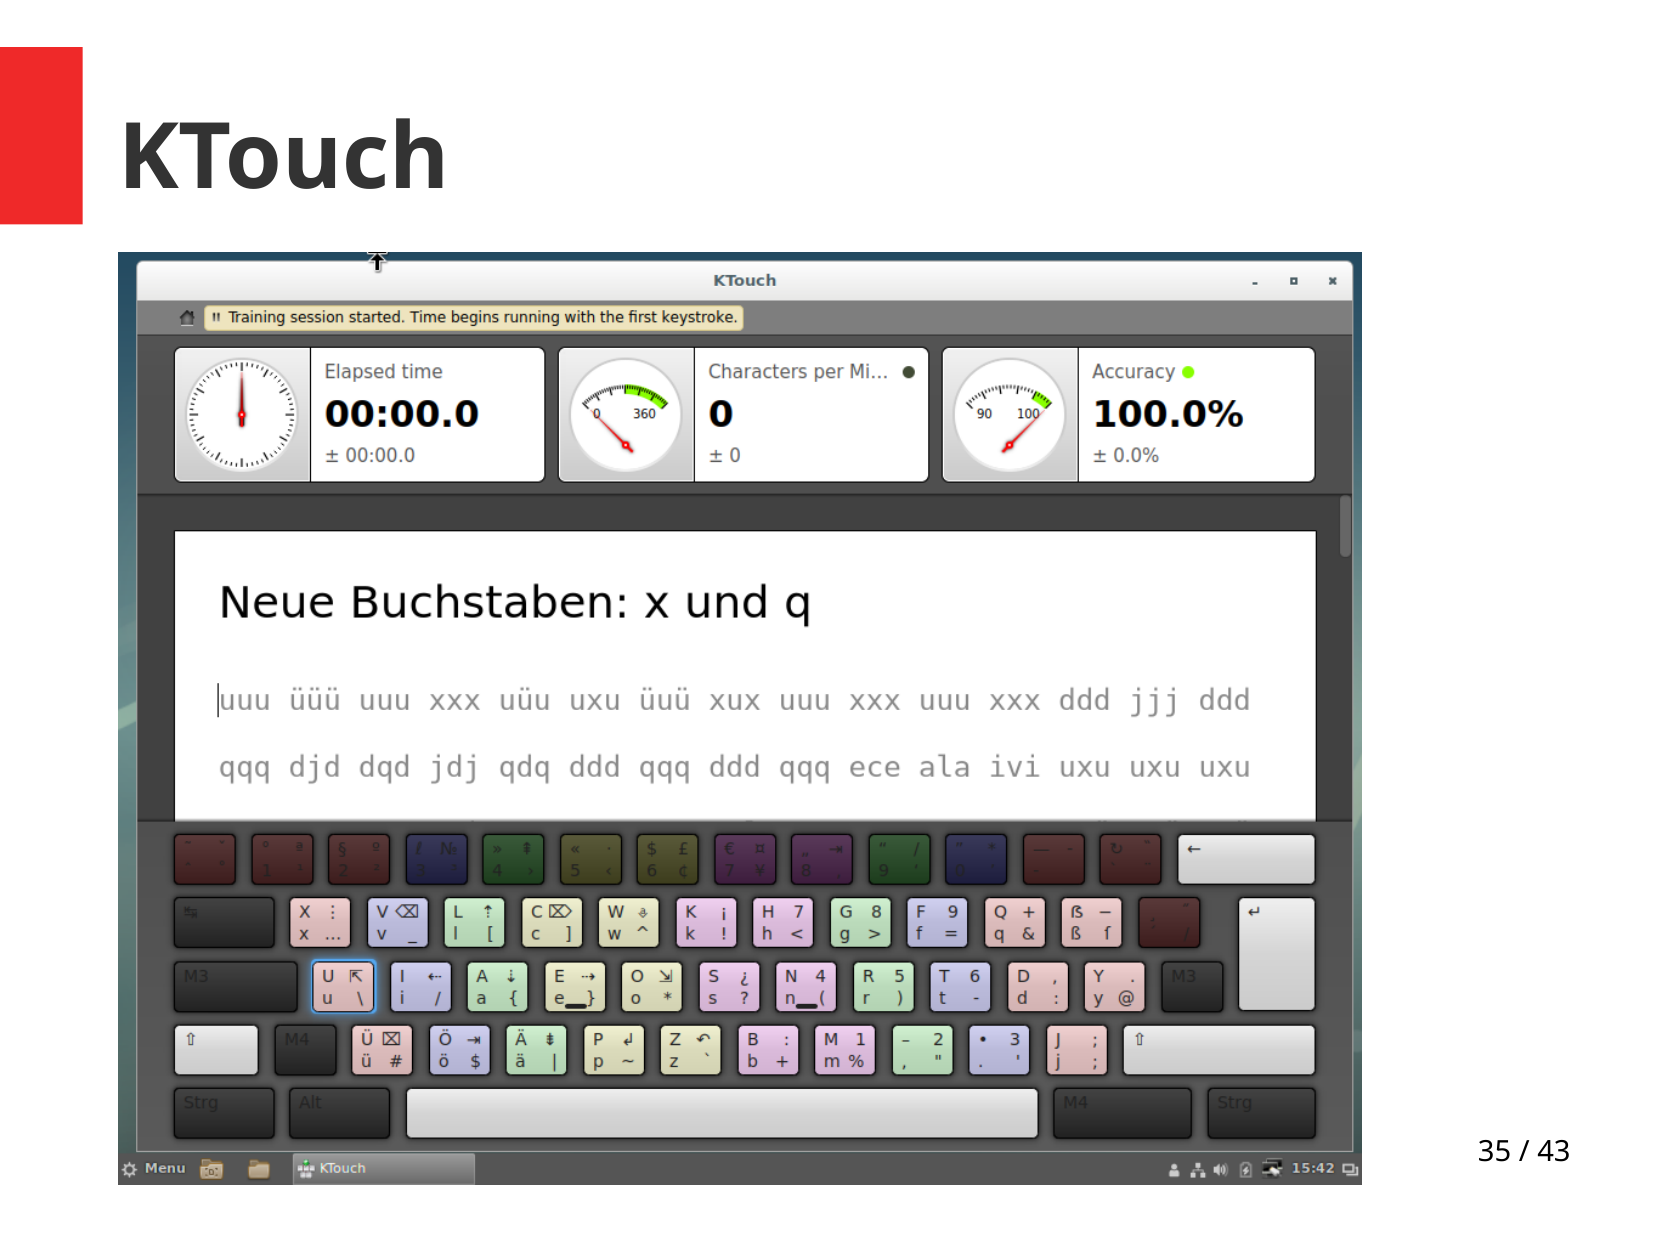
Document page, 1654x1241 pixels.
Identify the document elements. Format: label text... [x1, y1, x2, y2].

picture [118, 252, 1362, 1186]
title KTouch [118, 49, 1571, 257]
